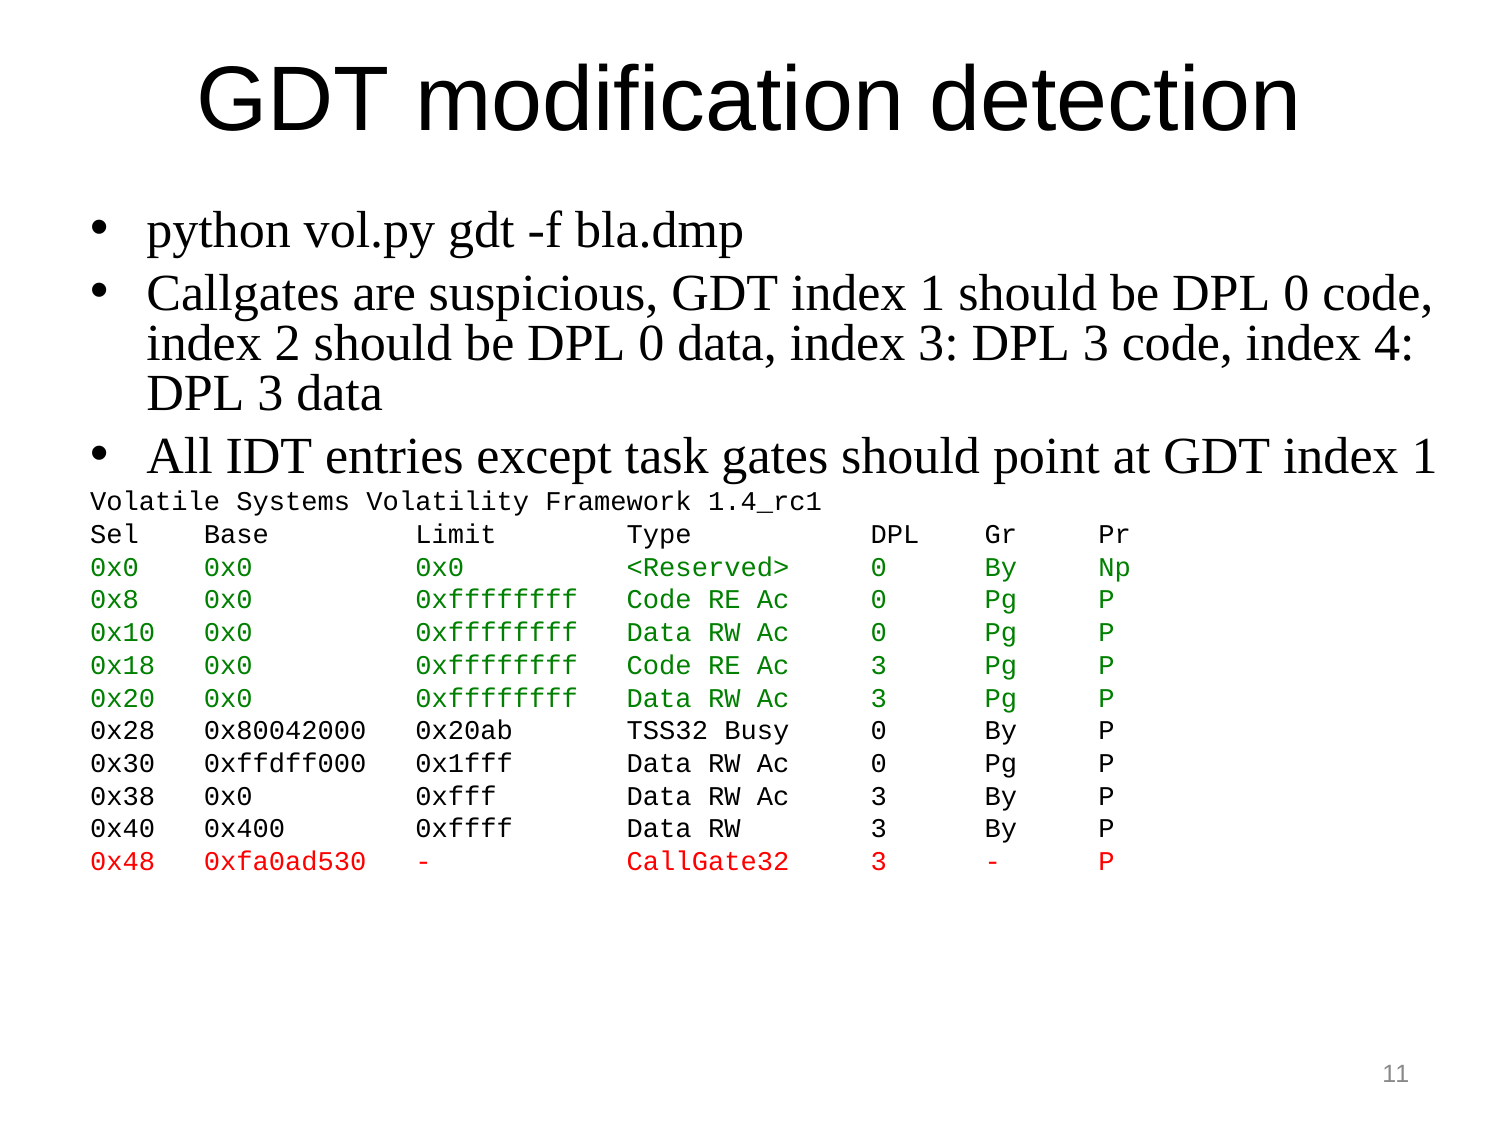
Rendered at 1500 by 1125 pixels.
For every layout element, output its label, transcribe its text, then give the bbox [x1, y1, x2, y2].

text_box <number> [1074, 1042, 1426, 1103]
title GDT modification detection [0, 0, 1500, 188]
list python vol.py gdt -f bla.dmp Callgates are suspicious, GDT index 1 should be DPL 0 code, index 2 should be DPL 0 data, index 3: DPL 3 code, index 4: DPL 3 data All IDT entries except task gates should point at GDT index 1 Volatile Systems Volatility Framework 1.4_rc1 Sel Base Limit Type DPL Gr Pr 0x0 0x0 0x0 <Reserved> 0 By Np 0x8 0x0 0xffffffff Code RE Ac 0 Pg P 0x10 0x0 0xffffffff Data RW Ac 0 Pg P 0x18 0x0 0xffffffff Code RE Ac 3 Pg P 0x20 0x0 0xffffffff Data RW Ac 3 Pg P 0x28 0x80042000 0x20ab TSS32 Busy 0 By P 0x30 0xffdff000 0x1fff Data RW Ac 0 Pg P 0x38 0x0 0xfff Data RW Ac 3 By P 0x40 0x400 0xffff Data RW 3 By P 0x48 0xfa0ad530 - CallGate32 3 - P [74, 200, 1463, 1006]
